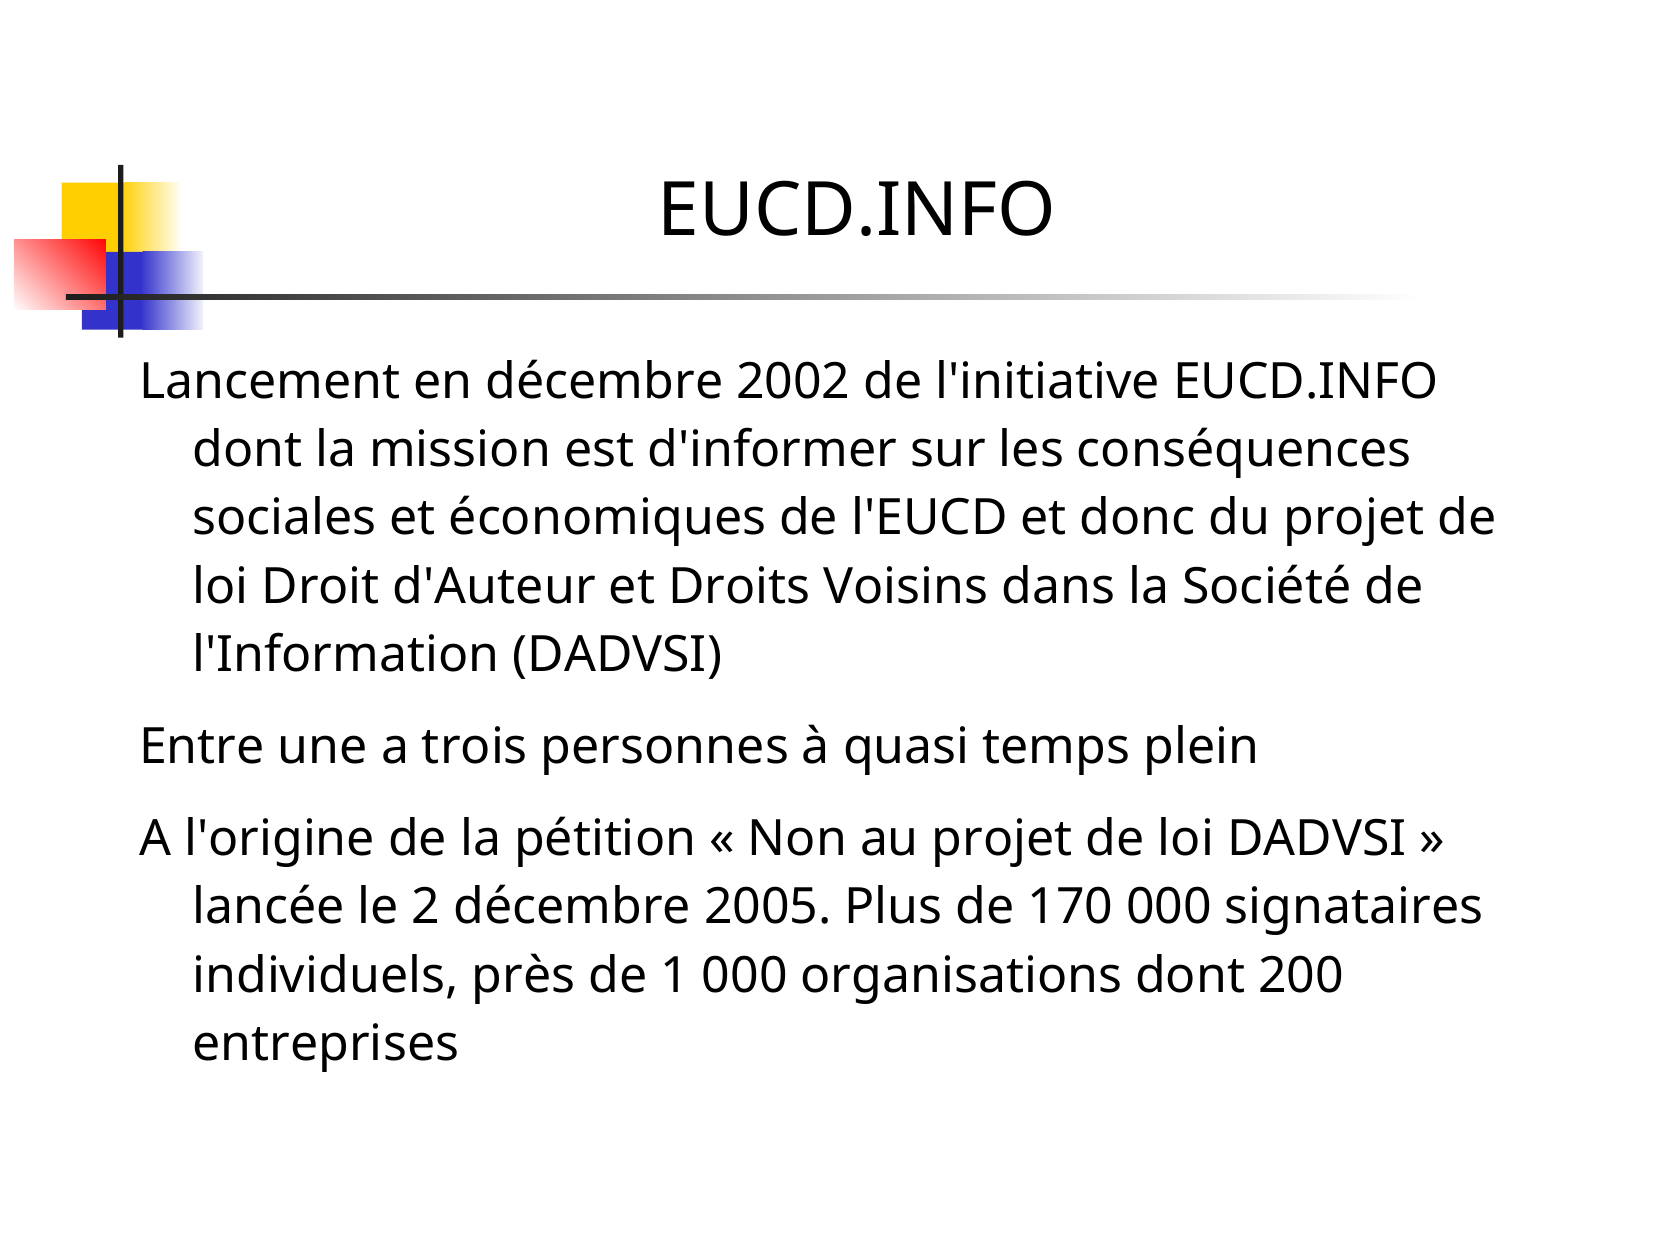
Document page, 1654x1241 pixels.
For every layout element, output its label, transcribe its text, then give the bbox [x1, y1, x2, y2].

title EUCD.INFO [121, 110, 1534, 303]
list Lancement en décembre 2002 de l'initiative EUCD.INFO dont la mission est d'informer sur les conséquences sociales et économiques de l'EUCD et donc du projet de loi Droit d'Auteur et Droits Voisins dans la Société de l'Information (DADVSI) Entre une a trois personnes à quasi temps plein A l'origine de la pétition « Non au projet de loi DADVSI » lancée le 2 décembre 2005. Plus de 170 000 signataires individuels, près de 1 000 organisations dont 200 entreprises [121, 344, 1534, 1112]
